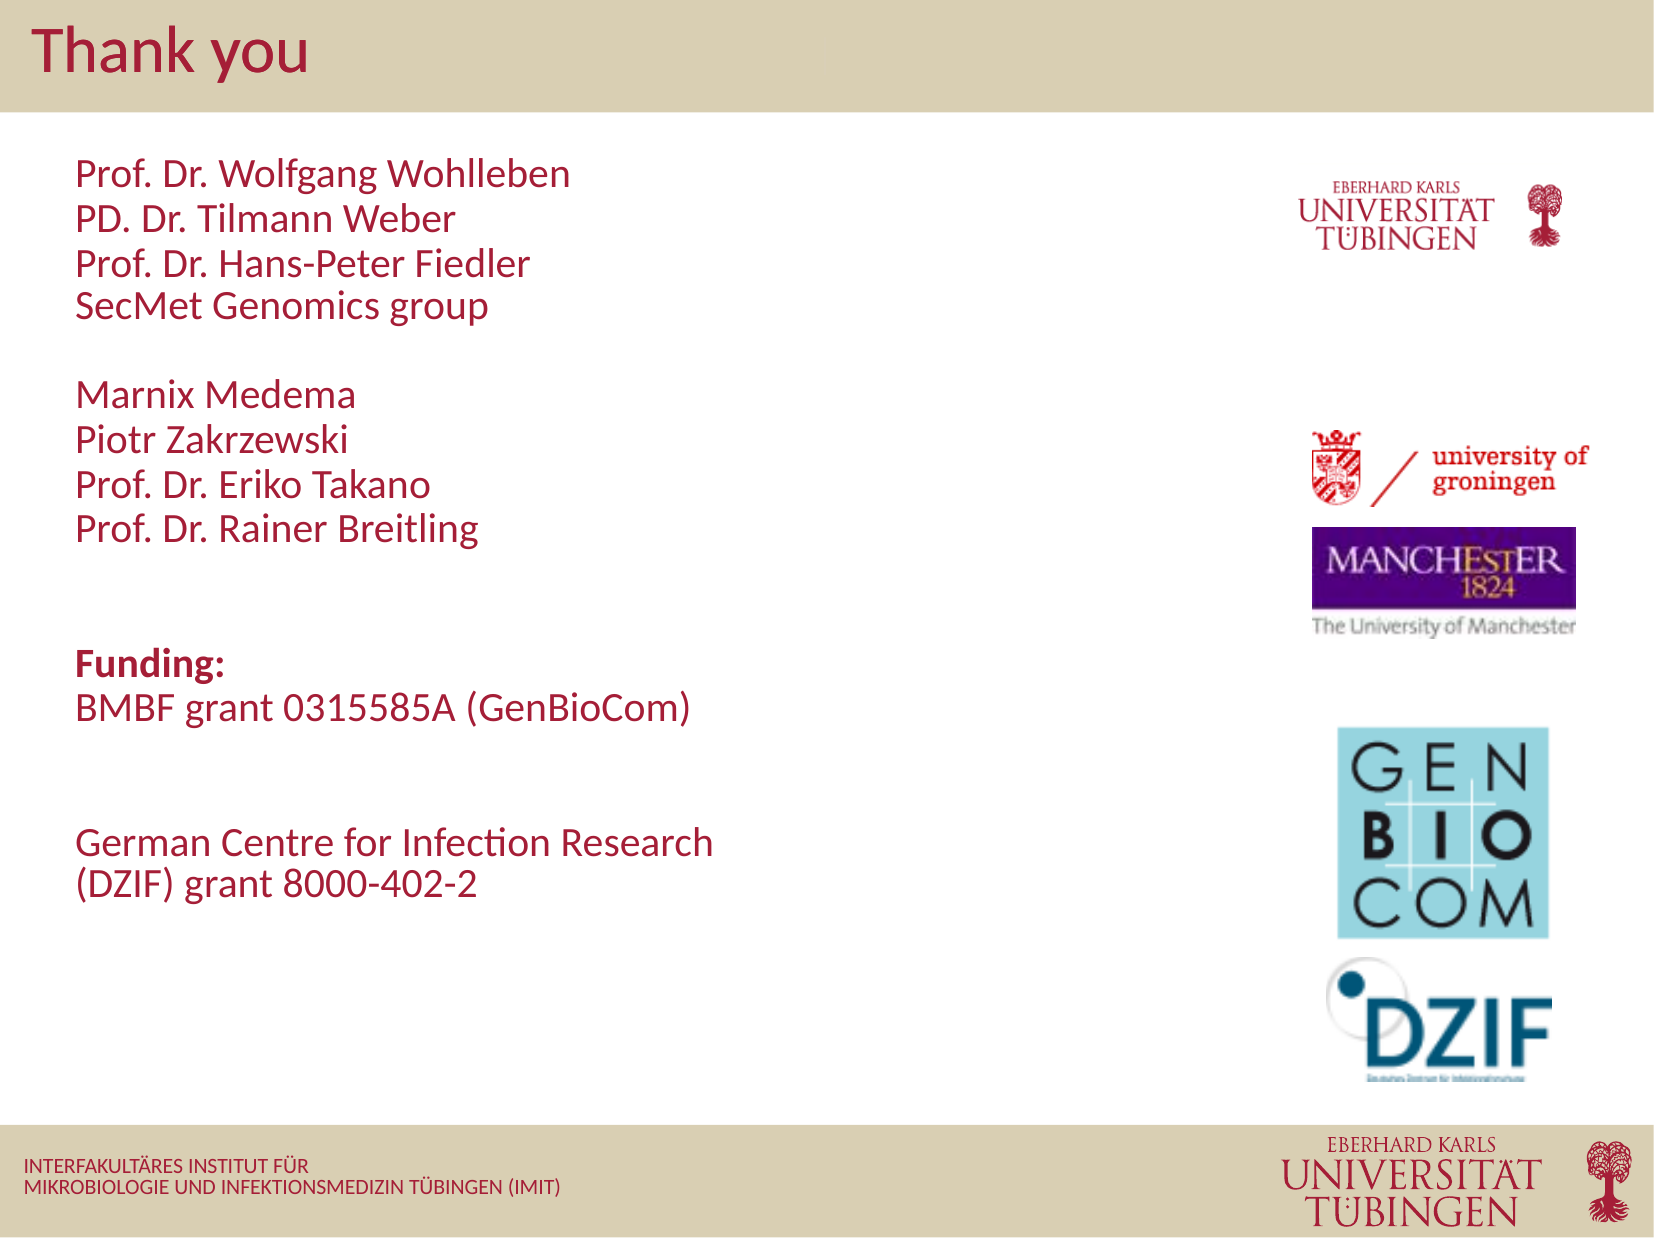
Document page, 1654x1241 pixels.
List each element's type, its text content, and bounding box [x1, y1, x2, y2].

title Thank you [31, 0, 1374, 113]
picture [1325, 720, 1576, 1082]
picture [1312, 430, 1638, 508]
picture [1312, 527, 1576, 639]
list Prof. Dr. Wolfgang Wohlleben PD. Dr. Tilmann Weber Prof. Dr. Hans-Peter Fiedler SecMet Genomics group Marnix Medema Piotr Zakrzewski Prof. Dr. Eriko Takano Prof. Dr. Rainer Breitling Funding: BMBF grant 0315585A (GenBioCom) German Centre for Infection Research (DZIF) grant 8000-402-2 [75, 156, 802, 1088]
picture [1298, 161, 1562, 263]
